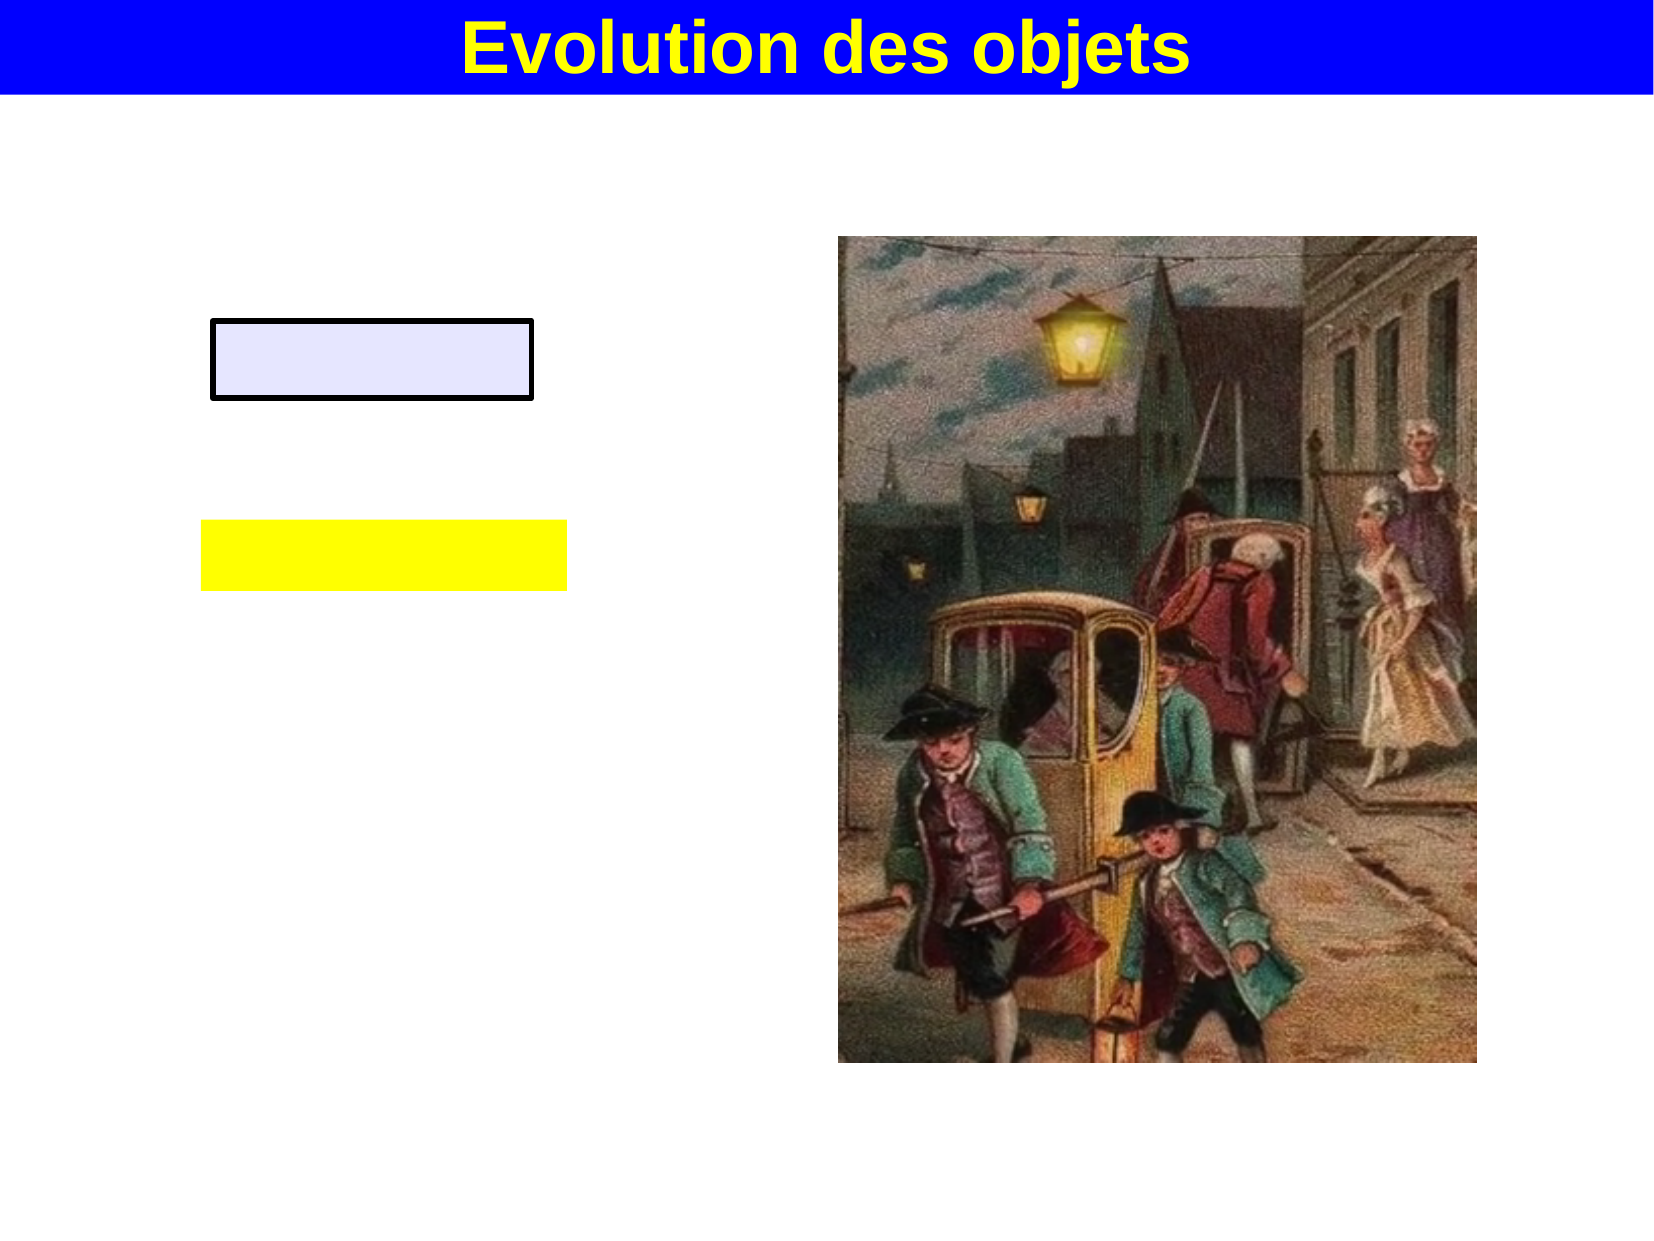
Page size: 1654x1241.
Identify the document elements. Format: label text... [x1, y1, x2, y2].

text_box [200, 519, 567, 591]
picture [838, 236, 1477, 1063]
text_box [212, 321, 532, 399]
title Evolution des objets [0, 0, 1654, 95]
